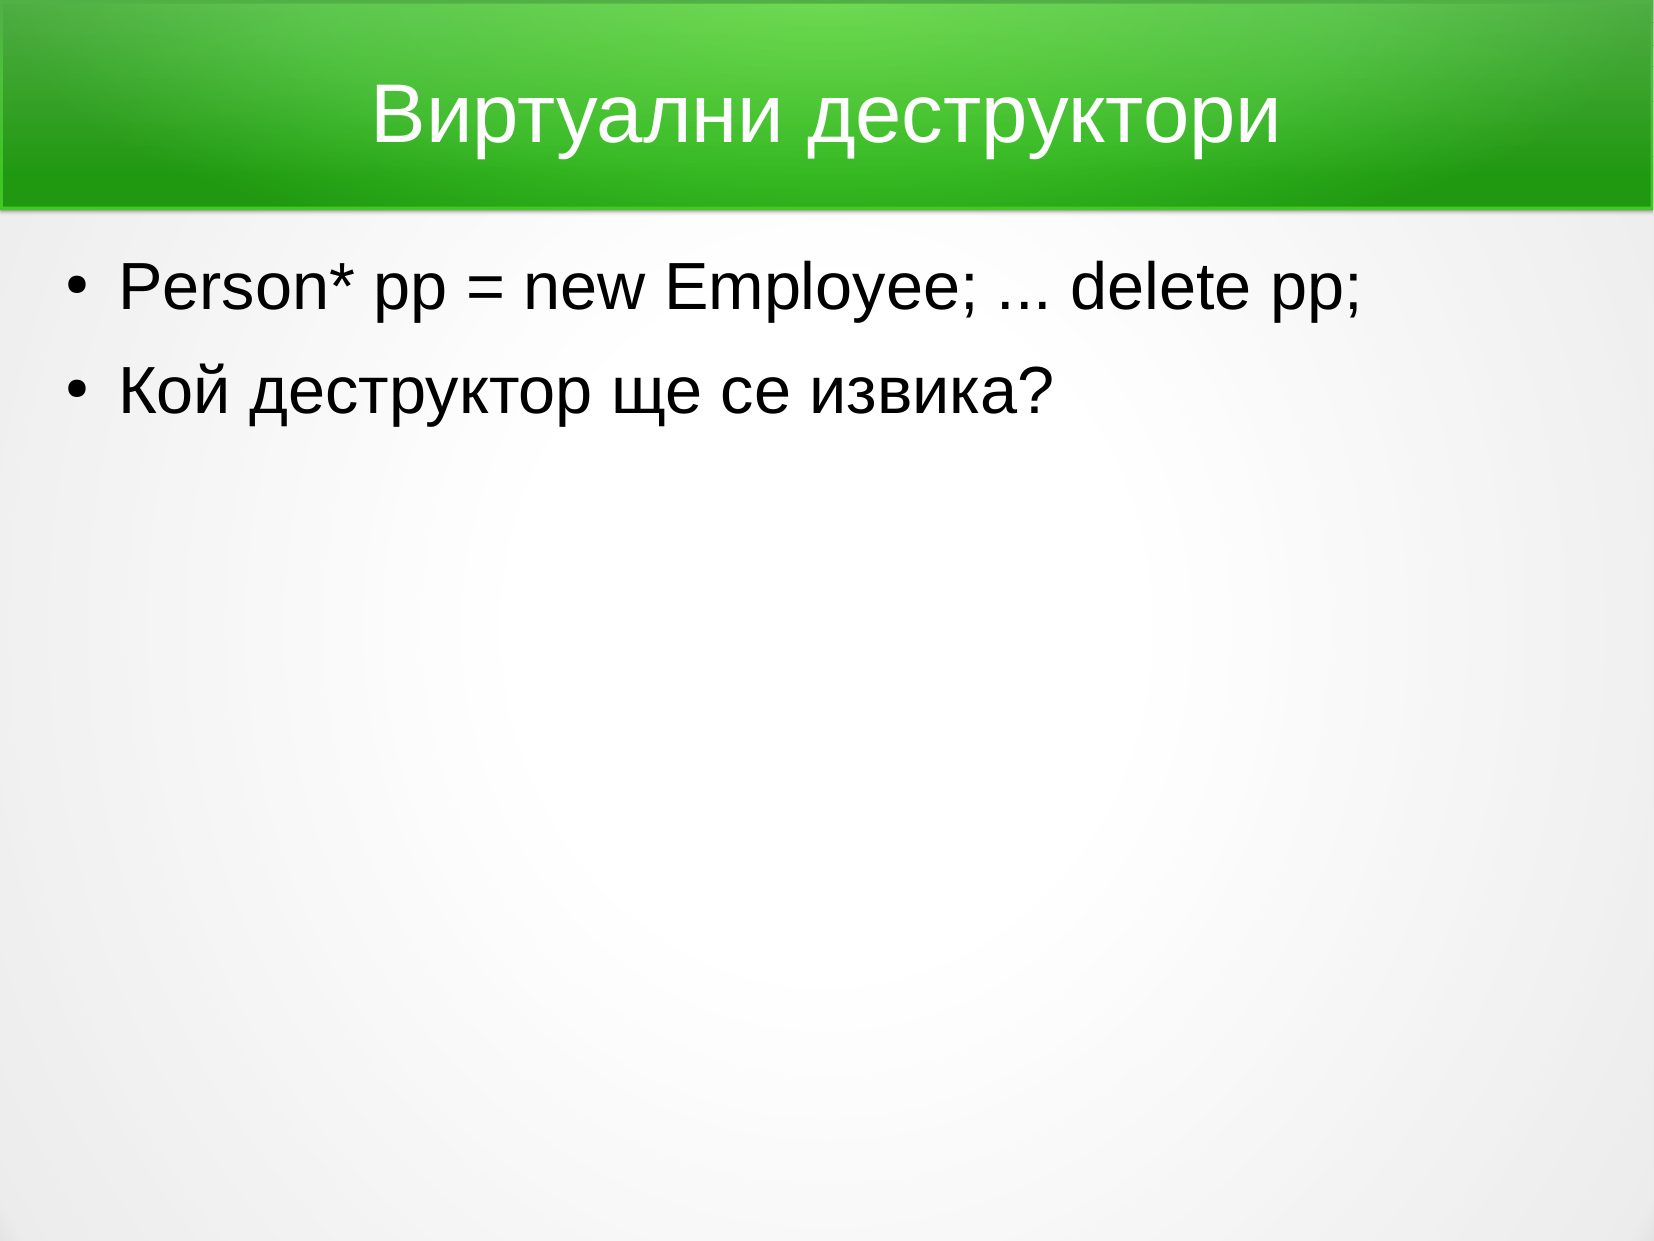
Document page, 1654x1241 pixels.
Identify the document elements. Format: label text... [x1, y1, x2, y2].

title Виртуални деструктори [23, 49, 1630, 179]
list Person* pp = new Employee; ... delete pp; Кой деструктор ще се извика? [47, 249, 1619, 1217]
